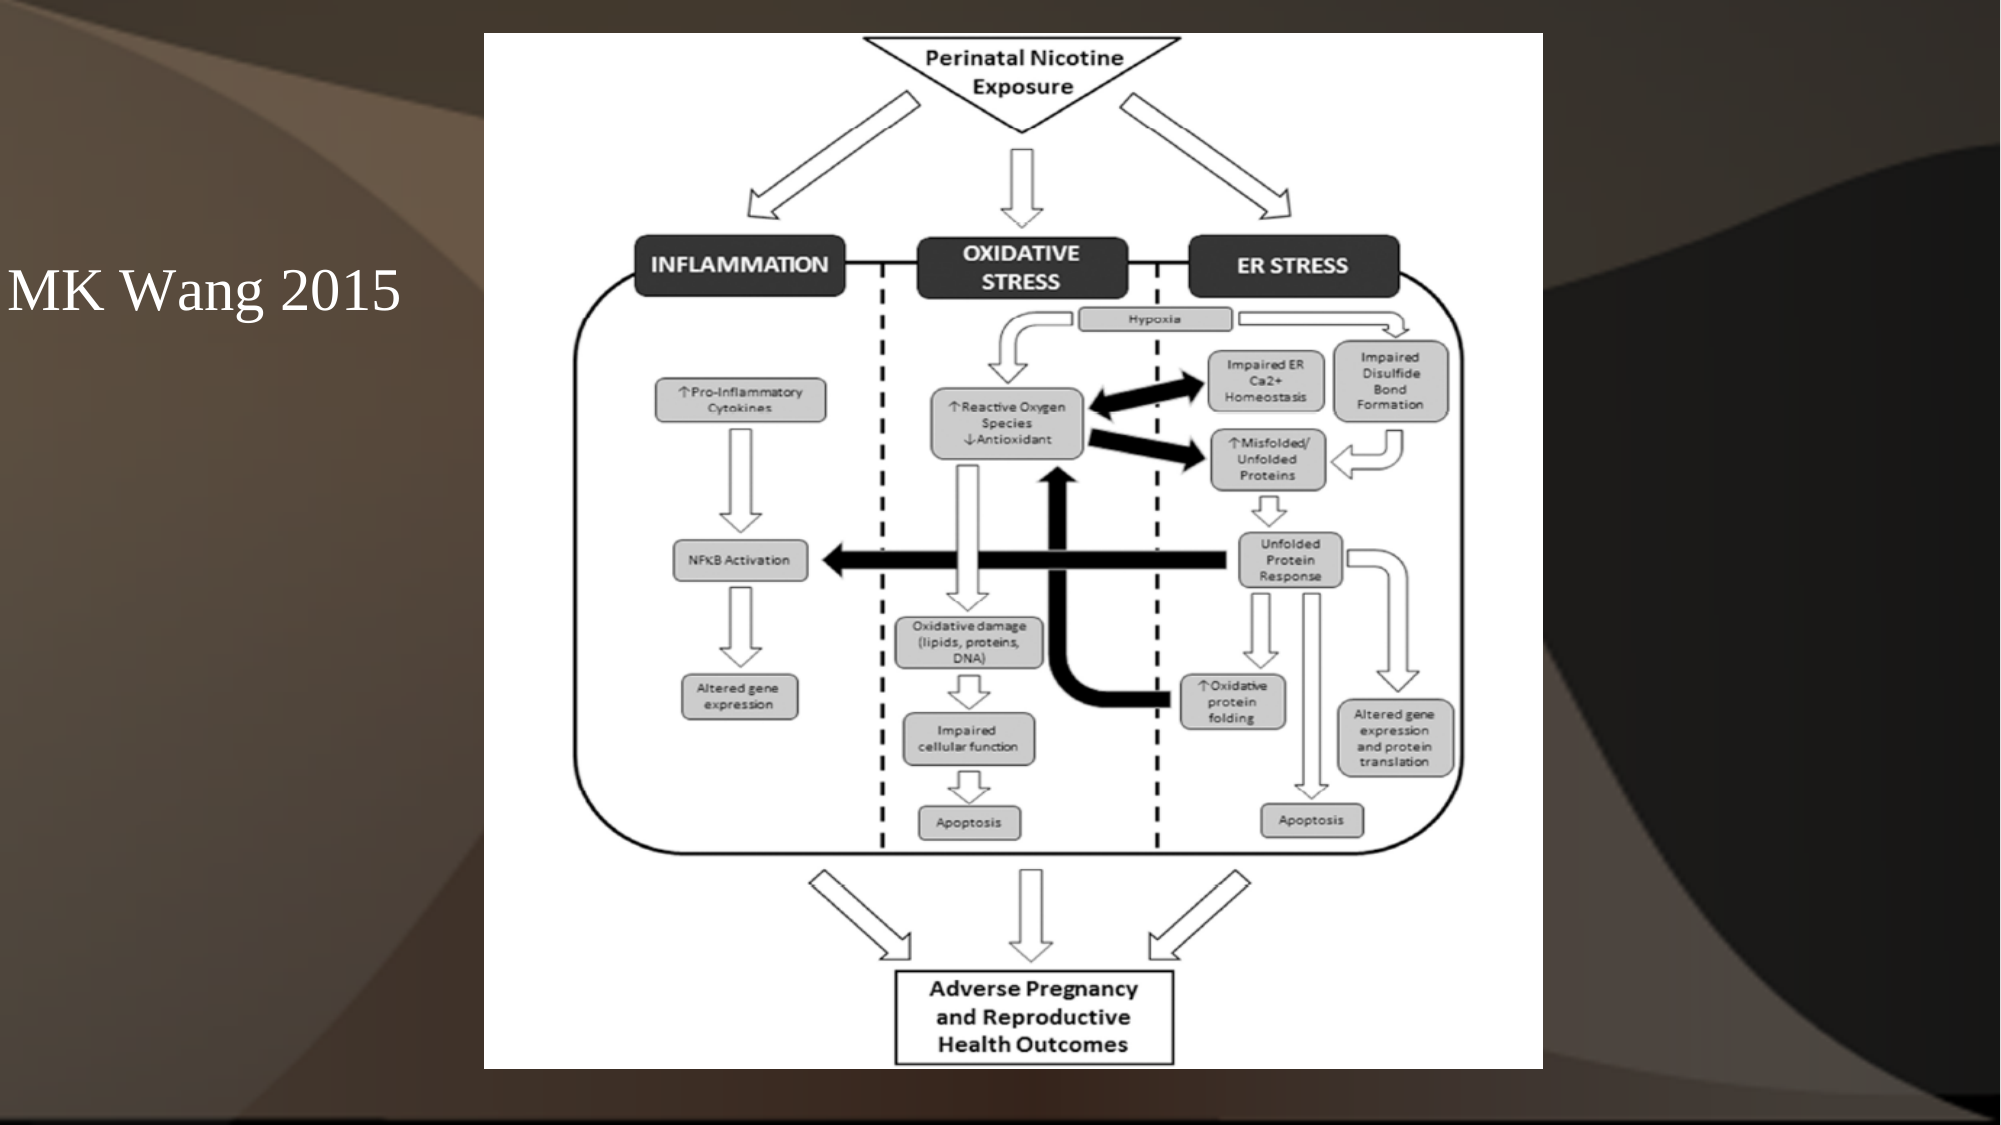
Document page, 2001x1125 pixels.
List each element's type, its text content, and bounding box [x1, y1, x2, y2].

list MK Wang 2015 [7, 249, 484, 993]
picture [484, 33, 1543, 1069]
list MK Wang 2015 [1543, 249, 1808, 993]
